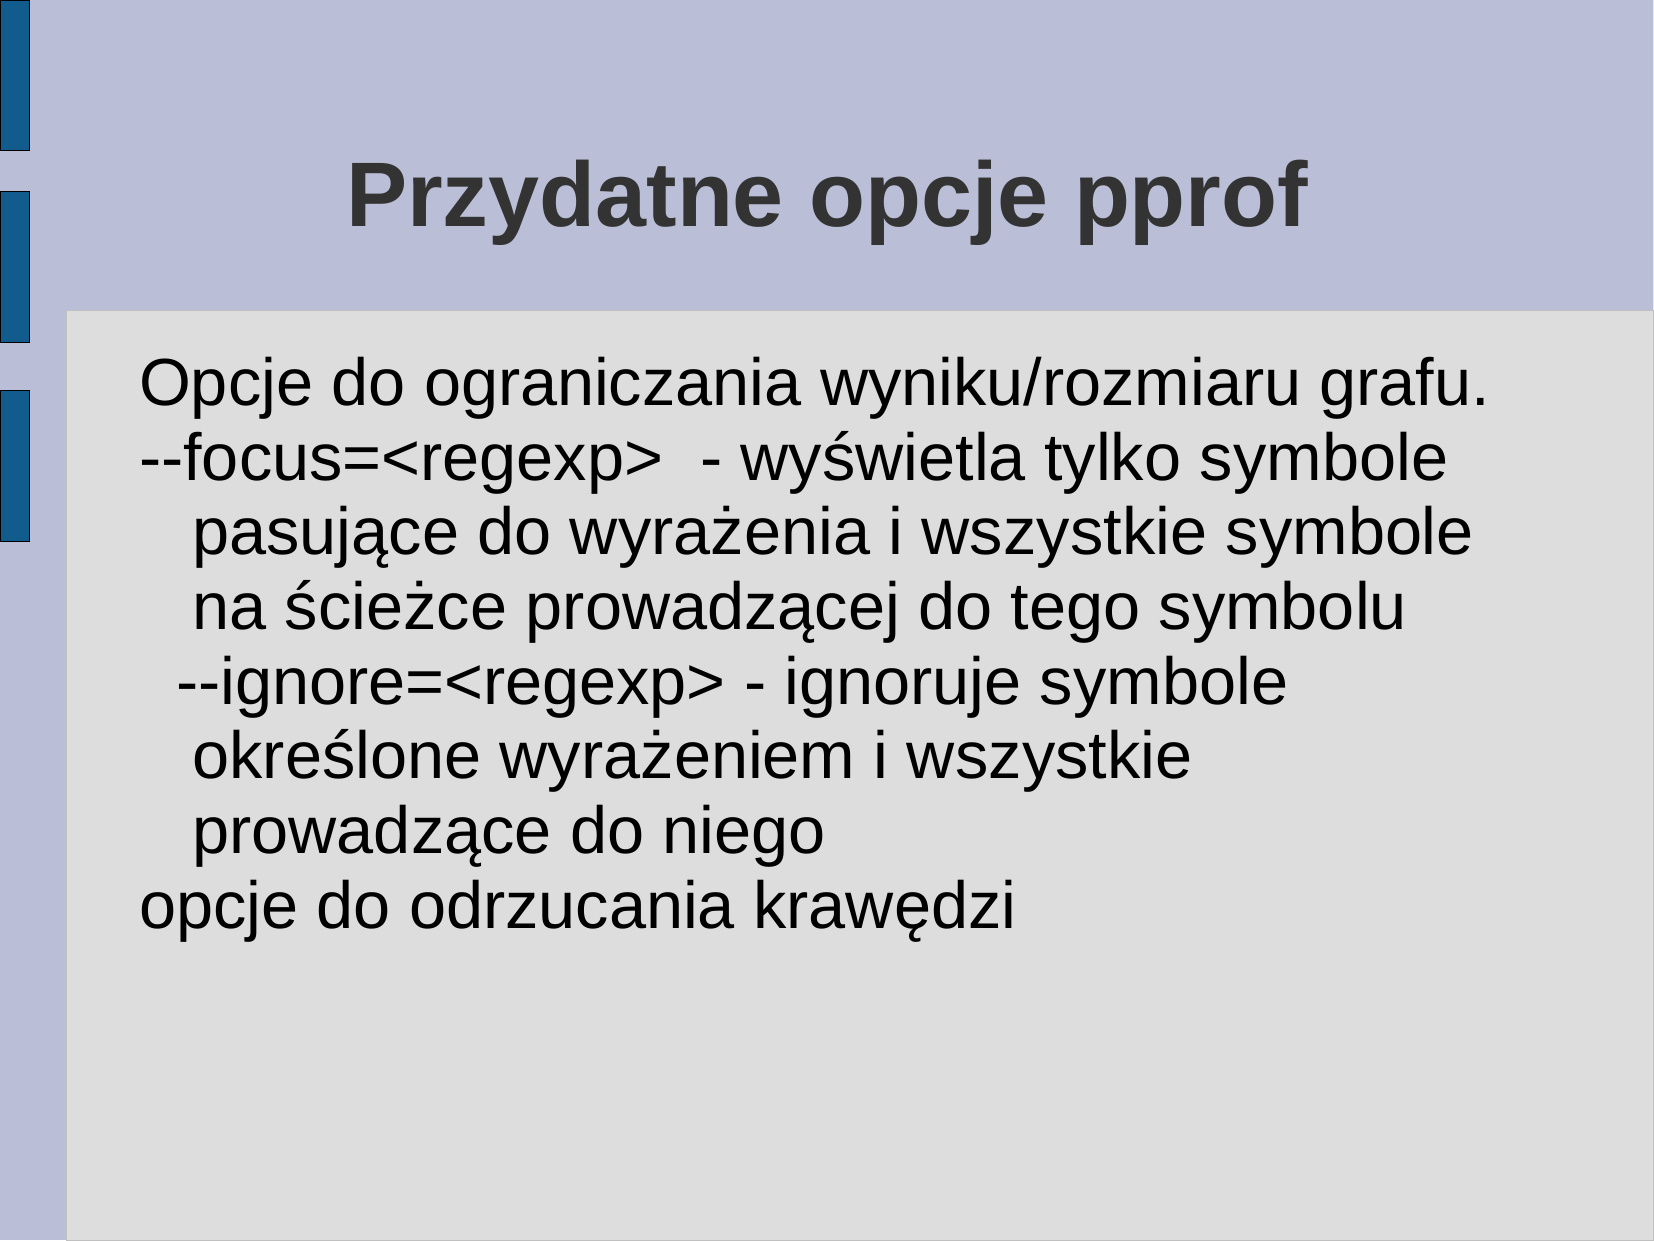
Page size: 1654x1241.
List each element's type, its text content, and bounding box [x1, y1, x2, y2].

list Opcje do ograniczania wyniku/rozmiaru grafu. --focus=<regexp> - wyświetla tylko symbole pasujące do wyrażenia i wszystkie symbole na ścieżce prowadzącej do tego symbolu --ignore=<regexp> - ignoruje symbole określone wyrażeniem i wszystkie prowadzące do niego opcje do odrzucania krawędzi [121, 344, 1534, 1127]
title Przydatne opcje pprof [121, 91, 1534, 299]
